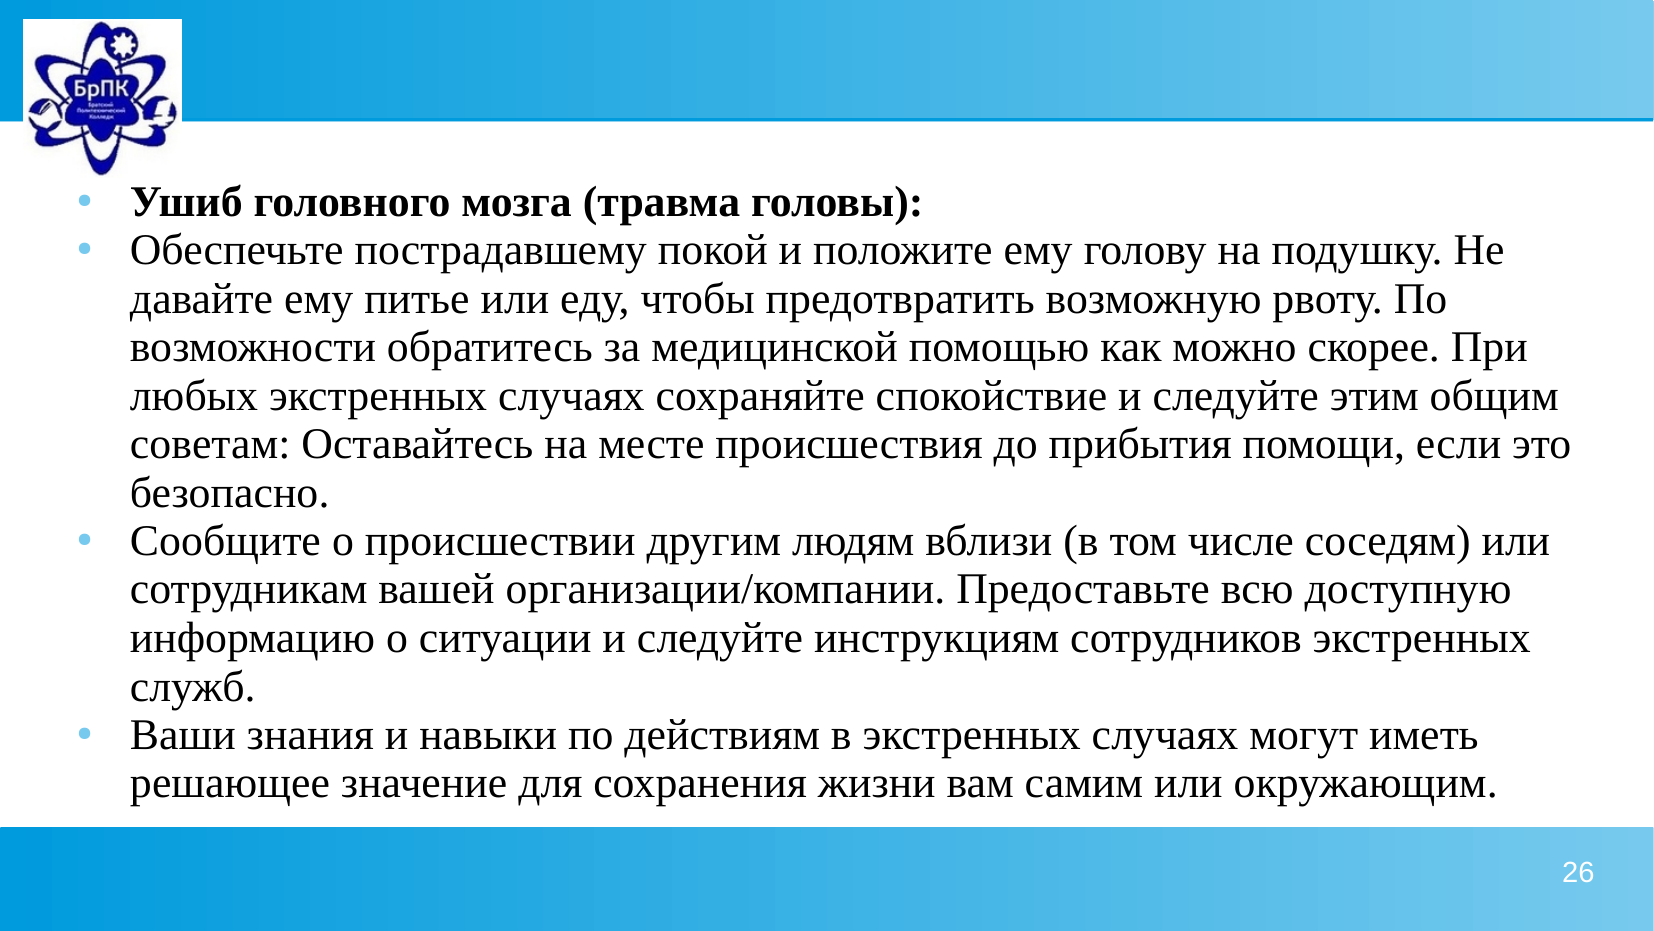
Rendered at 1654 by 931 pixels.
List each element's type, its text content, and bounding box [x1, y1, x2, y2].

list Ушиб головного мозга (травма головы): Обеспечьте пострадавшему покой и положите ему голову на подушку. Не давайте ему питье или еду, чтобы предотвратить возможную рвоту. По возможности обратитесь за медицинской помощью как можно скорее. При любых экстренных случаях сохраняйте спокойствие и следуйте этим общим советам: Оставайтесь на месте происшествия до прибытия помощи, если это безопасно. Сообщите о происшествии другим людям вблизи (в том числе соседям) или сотрудникам вашей организации/компании. Предоставьте всю доступную информацию о ситуации и следуйте инструкциям сотрудников экстренных служб. Ваши знания и навыки по действиям в экстренных случаях могут иметь решающее значение для сохранения жизни вам самим или окружающим. [59, 177, 1595, 768]
picture [23, 20, 182, 178]
